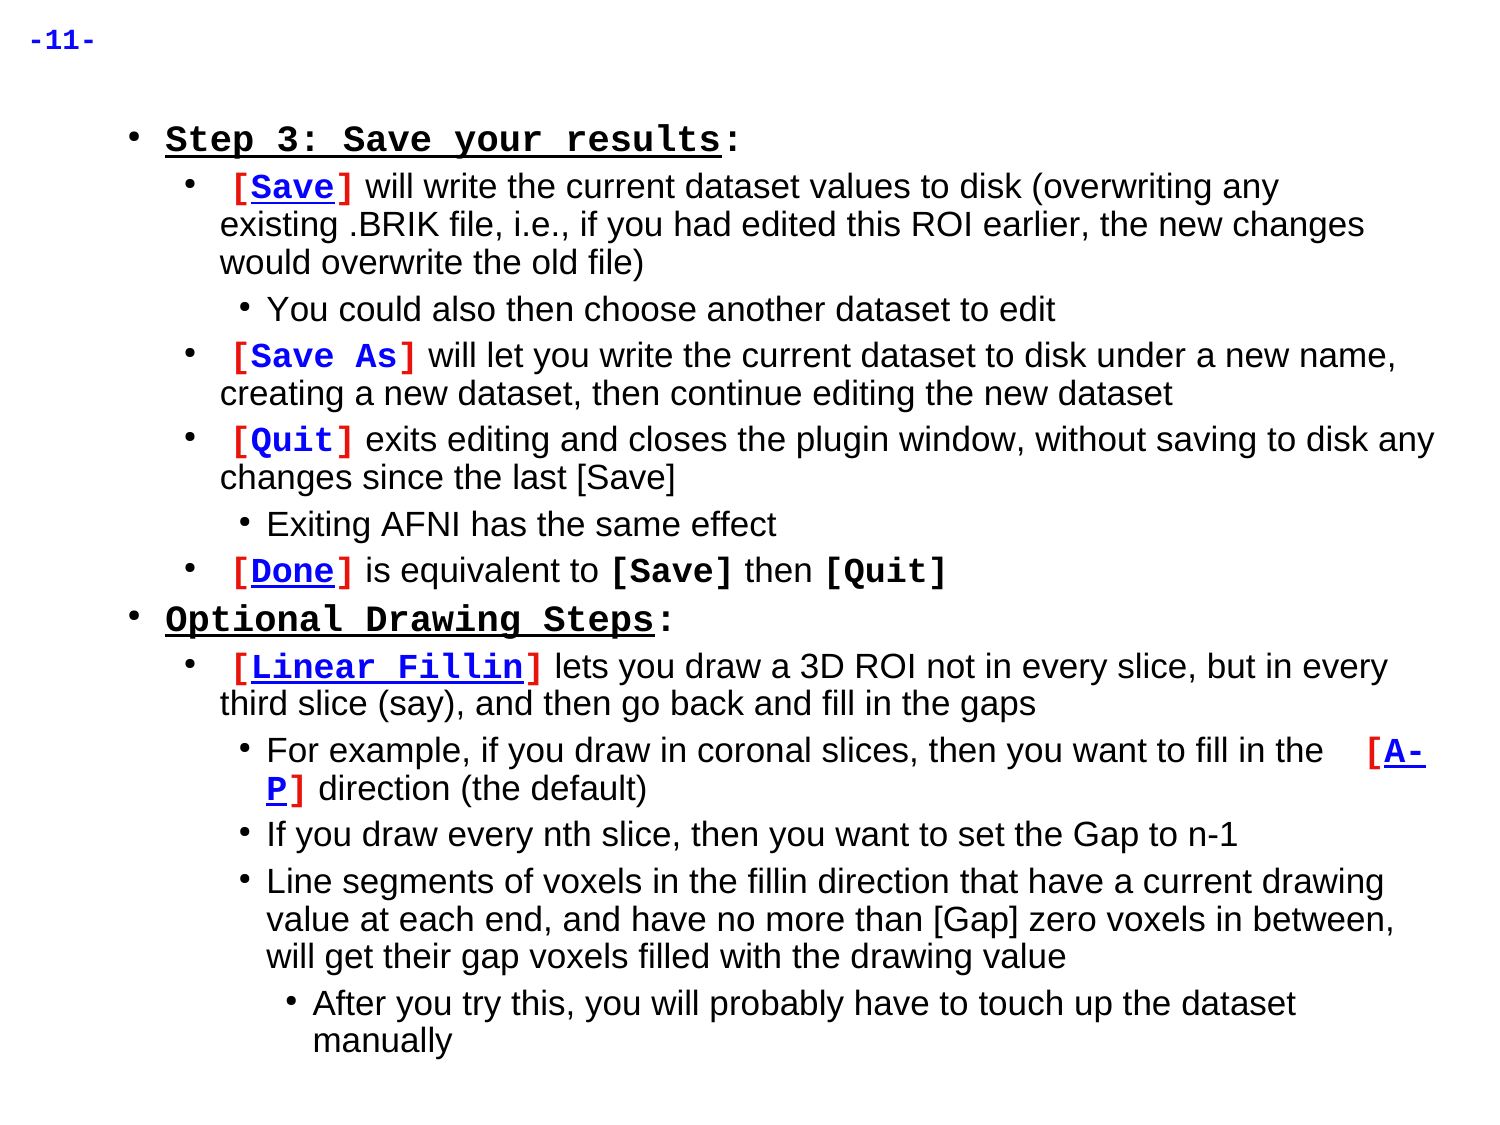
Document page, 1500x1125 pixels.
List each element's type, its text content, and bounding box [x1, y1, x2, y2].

list Step 3: Save your results: [Save] will write the current dataset values to disk (overwriting any existing .BRIK file, i.e., if you had edited this ROI earlier, the new changes would overwrite the old file) You could also then choose another dataset to edit [Save As] will let you write the current dataset to disk under a new name, creating a new dataset, then continue editing the new dataset [Quit] exits editing and closes the plugin window, without saving to disk any changes since the last [Save] Exiting AFNI has the same effect [Done] is equivalent to [Save] then [Quit] Optional Drawing Steps: [Linear Fillin] lets you draw a 3D ROI not in every slice, but in every third slice (say), and then go back and fill in the gaps For example, if you draw in coronal slices, then you want to fill in the [A-P] direction (the default) If you draw every nth slice, then you want to set the Gap to n-1 Line segments of voxels in the fillin direction that have a current drawing value at each end, and have no more than [Gap] zero voxels in between, will get their gap voxels filled with the drawing value After you try this, you will probably have to touch up the dataset manually [112, 112, 1450, 1075]
